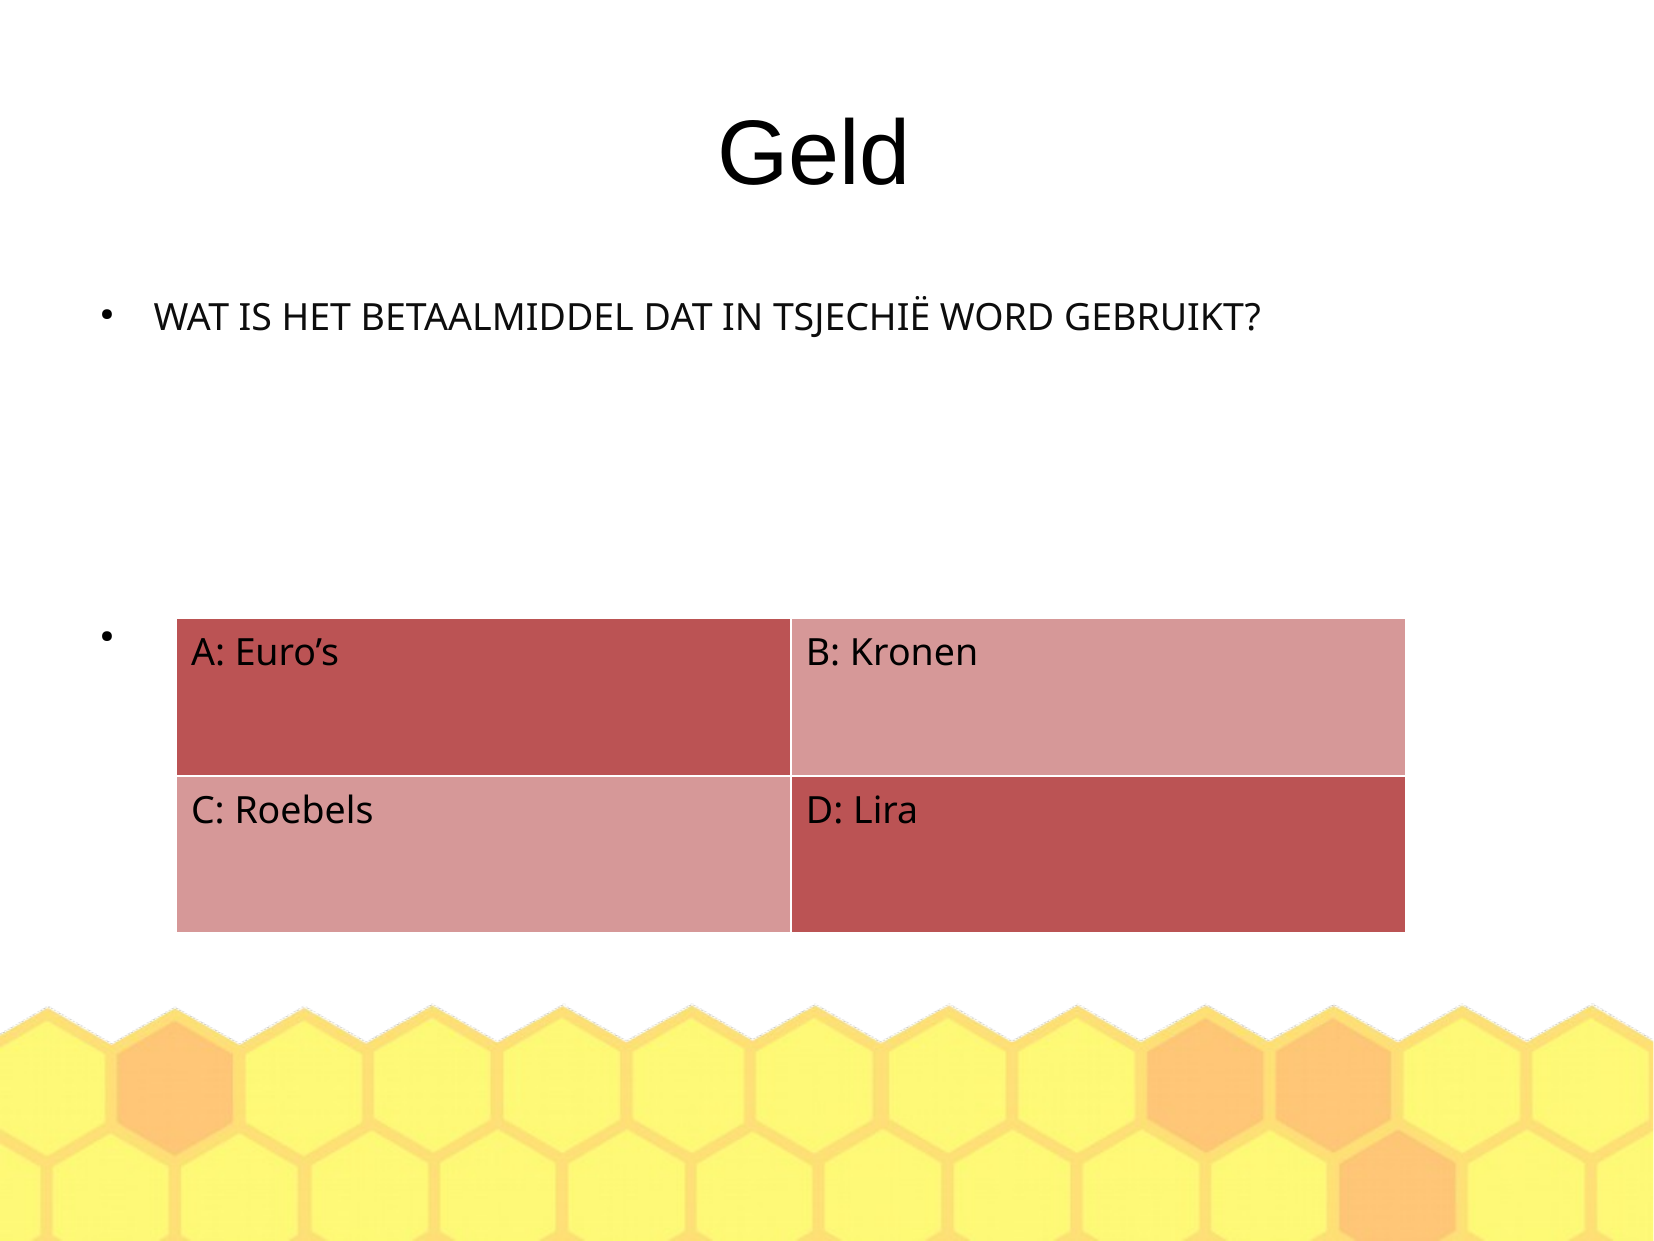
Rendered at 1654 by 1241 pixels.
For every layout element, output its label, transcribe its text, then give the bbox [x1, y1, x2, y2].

table_cell D: Lira [792, 777, 1405, 932]
table_header B: Kronen [792, 619, 1405, 775]
list Wat is het betaalmiddel dat in Tsjechië word gebruikt? [82, 290, 1571, 1010]
table_cell C: Roebels [177, 777, 790, 932]
title Geld [82, 49, 1571, 257]
picture [0, 1001, 1654, 1241]
table_header A: Euro’s [177, 619, 790, 775]
